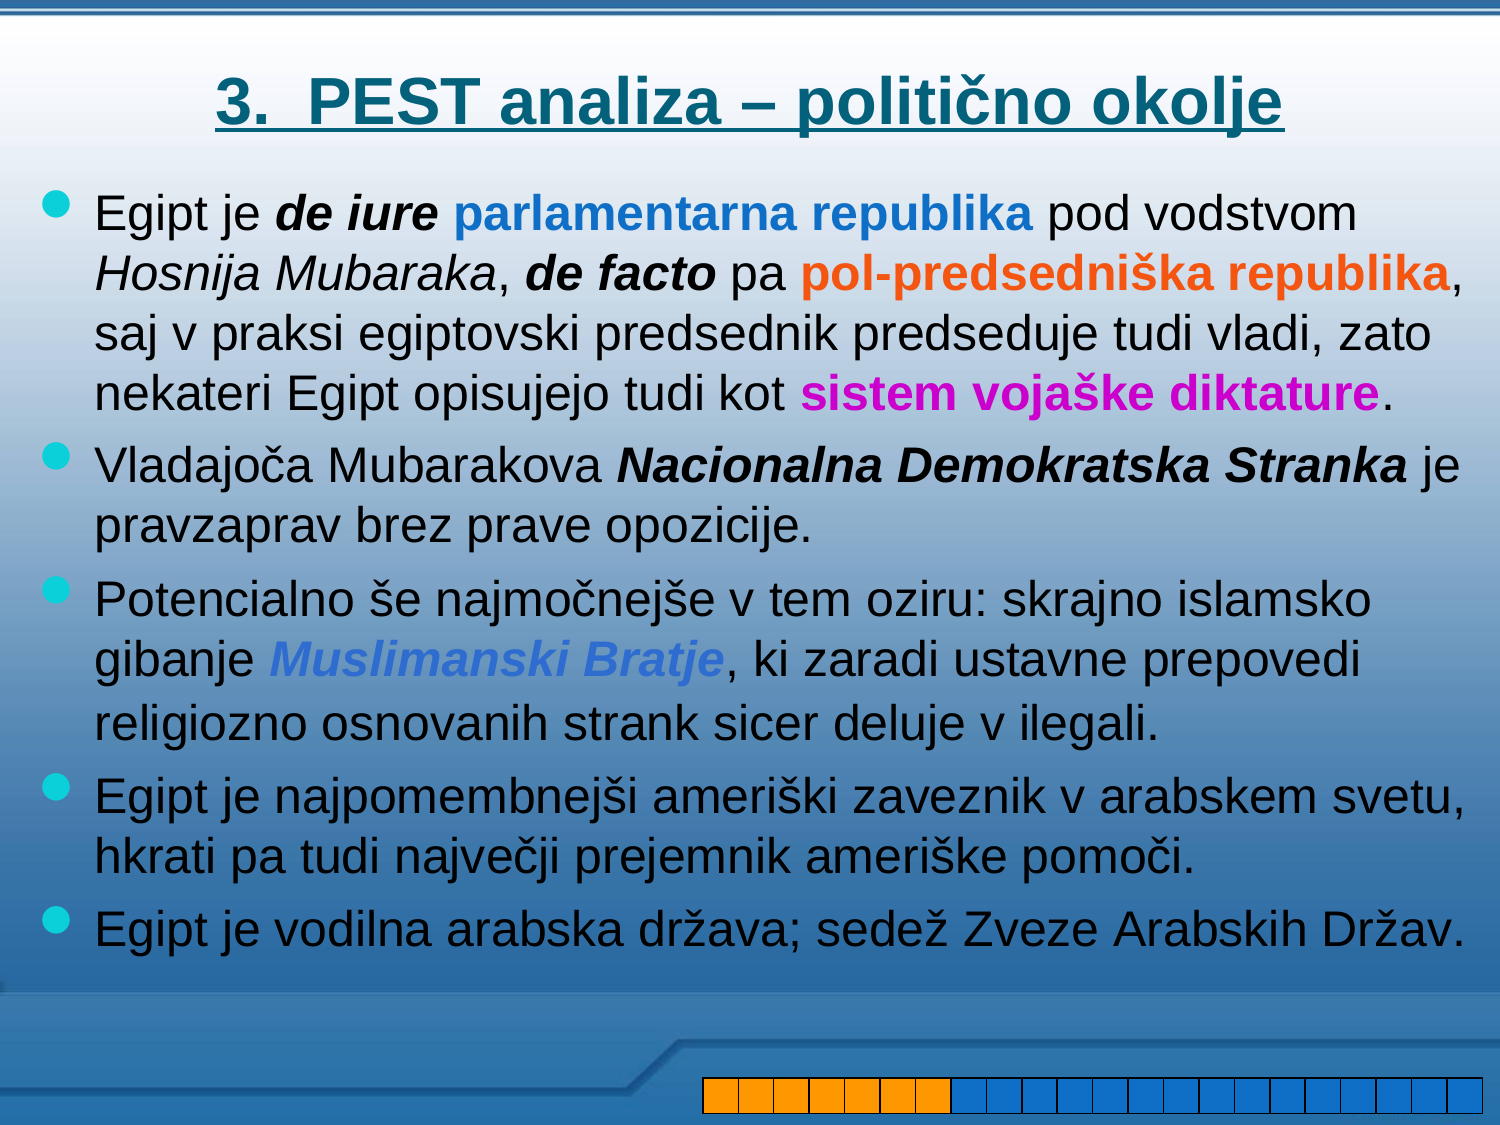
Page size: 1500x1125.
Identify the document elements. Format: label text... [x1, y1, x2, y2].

title 3. PEST analiza – politično okolje [88, 42, 1412, 138]
text_box [702, 1077, 1483, 1114]
list Egipt je de iure parlamentarna republika pod vodstvom Hosnija Mubaraka, de facto pa pol-predsedniška republika, saj v praksi egiptovski predsednik predseduje tudi vladi, zato nekateri Egipt opisujejo tudi kot sistem vojaške diktature. Vladajoča Mubarakova Nacionalna Demokratska Stranka je pravzaprav brez prave opozicije. Potencialno še najmočnejše v tem oziru: skrajno islamsko gibanje Muslimanski Bratje, ki zaradi ustavne prepovedi religiozno osnovanih strank sicer deluje v ilegali. Egipt je najpomembnejši ameriški zaveznik v arabskem svetu, hkrati pa tudi največji prejemnik ameriške pomoči. Egipt je vodilna arabska država; sedež Zveze Arabskih Držav. [23, 172, 1500, 1109]
picture [0, 0, 1500, 1125]
